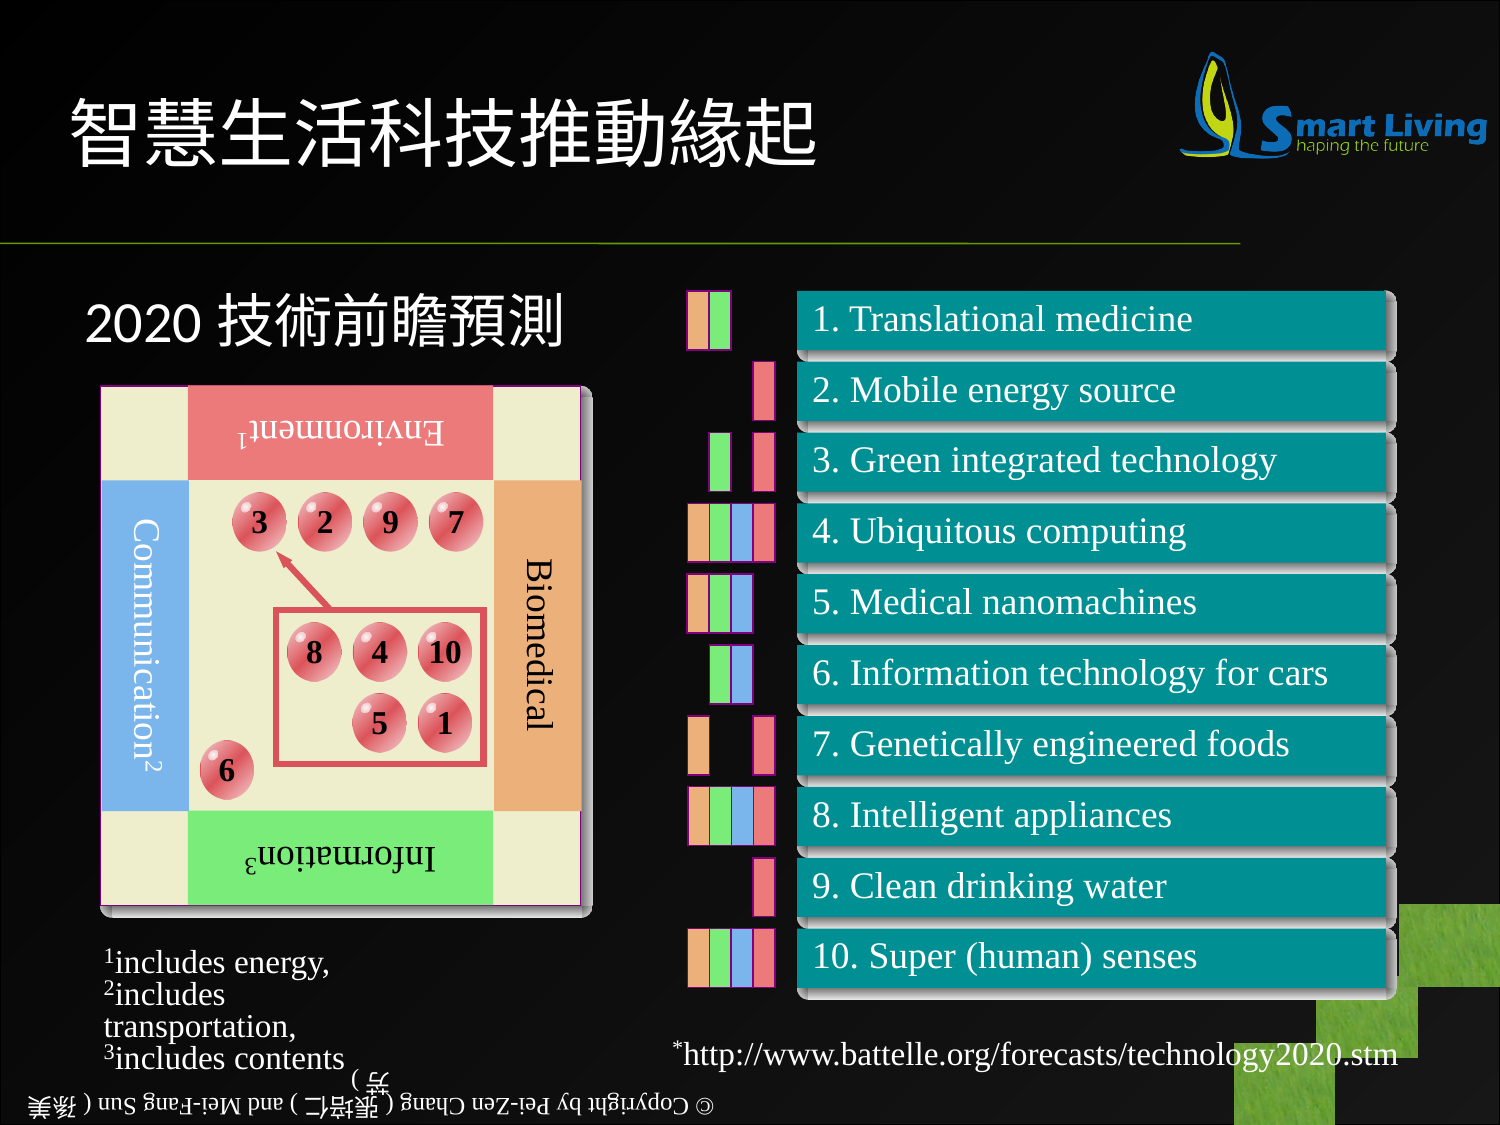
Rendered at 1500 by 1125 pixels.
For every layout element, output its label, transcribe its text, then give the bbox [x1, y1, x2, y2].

text_box 6 [188, 740, 266, 800]
text_box 5 [341, 693, 407, 753]
text_box [687, 291, 731, 350]
text_box [753, 433, 775, 491]
text_box 8. Intelligent appliances [797, 786, 1386, 847]
text_box [688, 503, 775, 562]
text_box © Copyright by Pei-Zen Chang (張培仁) and Mei-Fang Sun (孫美芳) [0, 1077, 742, 1125]
text_box [688, 929, 775, 988]
text_box [687, 574, 753, 633]
text_box Communication2 [101, 480, 189, 812]
text_box 4. Ubiquitous computing [797, 503, 1386, 563]
text_box 9 [352, 492, 418, 552]
text_box [688, 787, 731, 846]
title 2020技術前瞻預測 [59, 269, 590, 369]
text_box 1includes energy, 2includes transportation, 3includes contents [88, 940, 438, 1059]
text_box [709, 433, 731, 491]
text_box 4 [341, 622, 407, 682]
text_box *http://www.battelle.org/forecasts/technology2020.stm [657, 1025, 1427, 1085]
text_box [688, 716, 709, 775]
text_box [709, 645, 753, 704]
text_box 1. Translational medicine [797, 290, 1386, 351]
text_box [797, 290, 1397, 1000]
text_box 9. Clean drinking water [797, 857, 1386, 917]
text_box [732, 787, 775, 846]
text_box [279, 682, 480, 761]
text_box 6. Information technology for cars [797, 645, 1386, 705]
text_box 7 [418, 492, 495, 552]
text_box 3 [221, 492, 287, 552]
text_box [279, 613, 480, 622]
text_box 2. Mobile energy source [797, 361, 1386, 421]
text_box Environment1 [187, 385, 494, 480]
text_box 2 [287, 492, 352, 552]
text_box [753, 858, 775, 917]
text_box [753, 362, 775, 421]
text_box Biomedical [494, 480, 582, 812]
text_box [753, 716, 775, 775]
text_box 3. Green integrated technology [797, 432, 1386, 492]
text_box 5. Medical nanomachines [797, 574, 1386, 634]
text_box 1 [407, 693, 484, 753]
text_box 10. Super (human) senses [797, 928, 1386, 988]
text_box [100, 386, 593, 918]
text_box 10 [407, 622, 484, 682]
text_box 8 [276, 622, 341, 682]
text_box Information3 [187, 810, 494, 906]
text_box 7. Genetically engineered foods [797, 716, 1386, 776]
text_box 智慧生活科技推動緣起 [53, 43, 904, 220]
